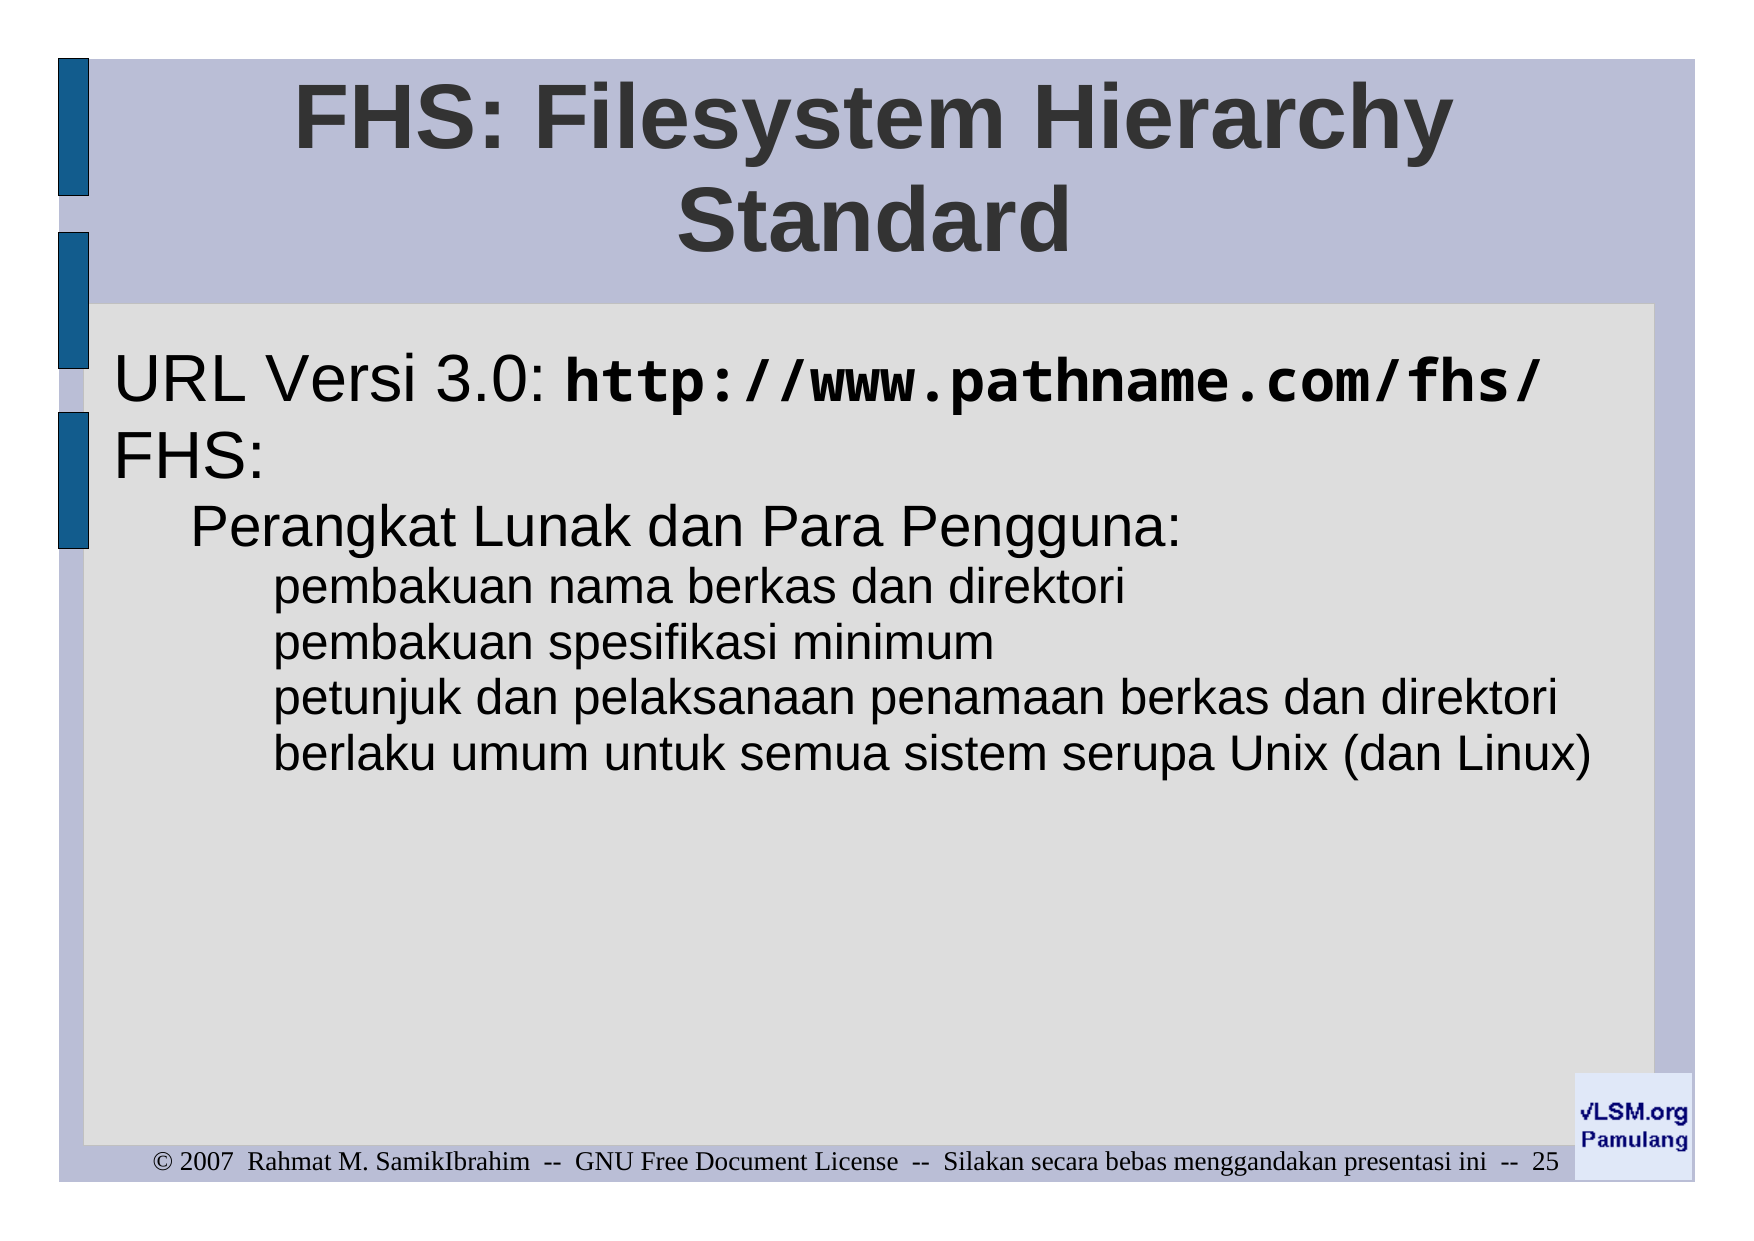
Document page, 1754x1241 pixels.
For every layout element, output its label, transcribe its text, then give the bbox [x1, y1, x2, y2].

title FHS: Filesystem Hierarchy Standard [95, 74, 1655, 263]
list URL Versi 3.0: http://www.pathname.com/fhs/ FHS: Perangkat Lunak dan Para Pengguna: pembakuan nama berkas dan direktori pembakuan spesifikasi minimum petunjuk dan pelaksanaan penamaan berkas dan direktori berlaku umum untuk semua sistem serupa Unix (dan Linux) [96, 339, 1656, 922]
picture [1575, 1073, 1692, 1180]
